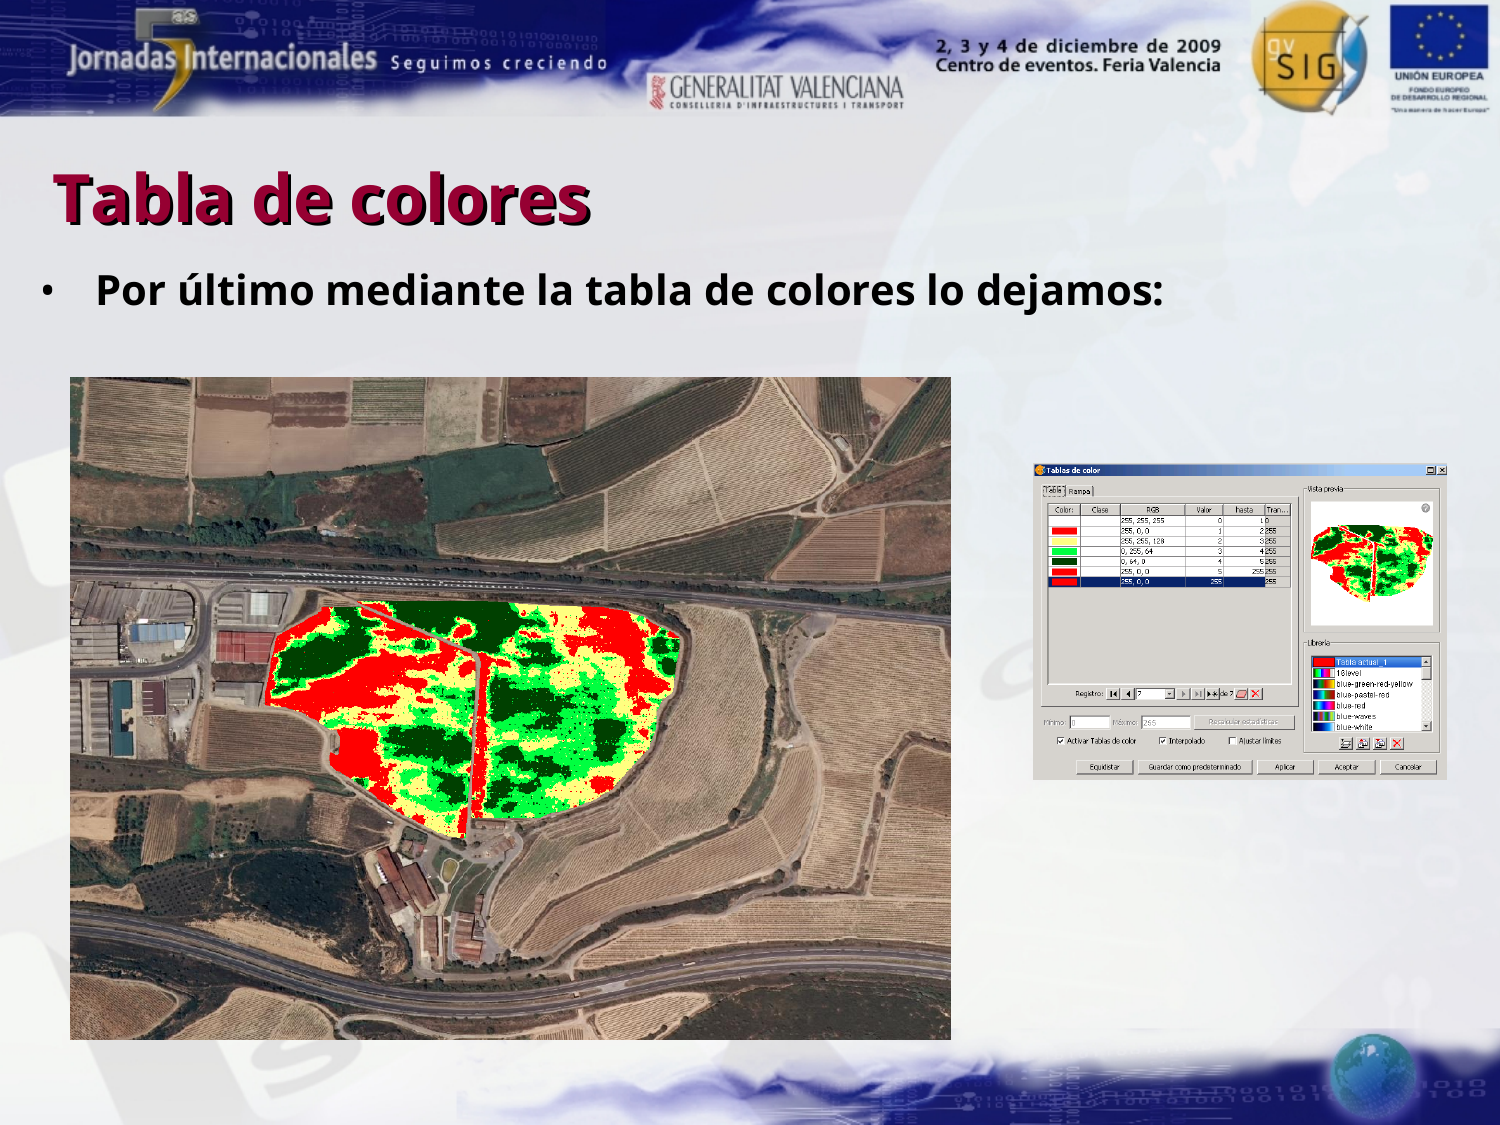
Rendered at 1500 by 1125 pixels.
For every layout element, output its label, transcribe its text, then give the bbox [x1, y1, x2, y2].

picture [0, 0, 1500, 1125]
list Por último mediante la tabla de colores lo dejamos: [24, 261, 1477, 407]
title Tabla de colores [37, 120, 1113, 271]
